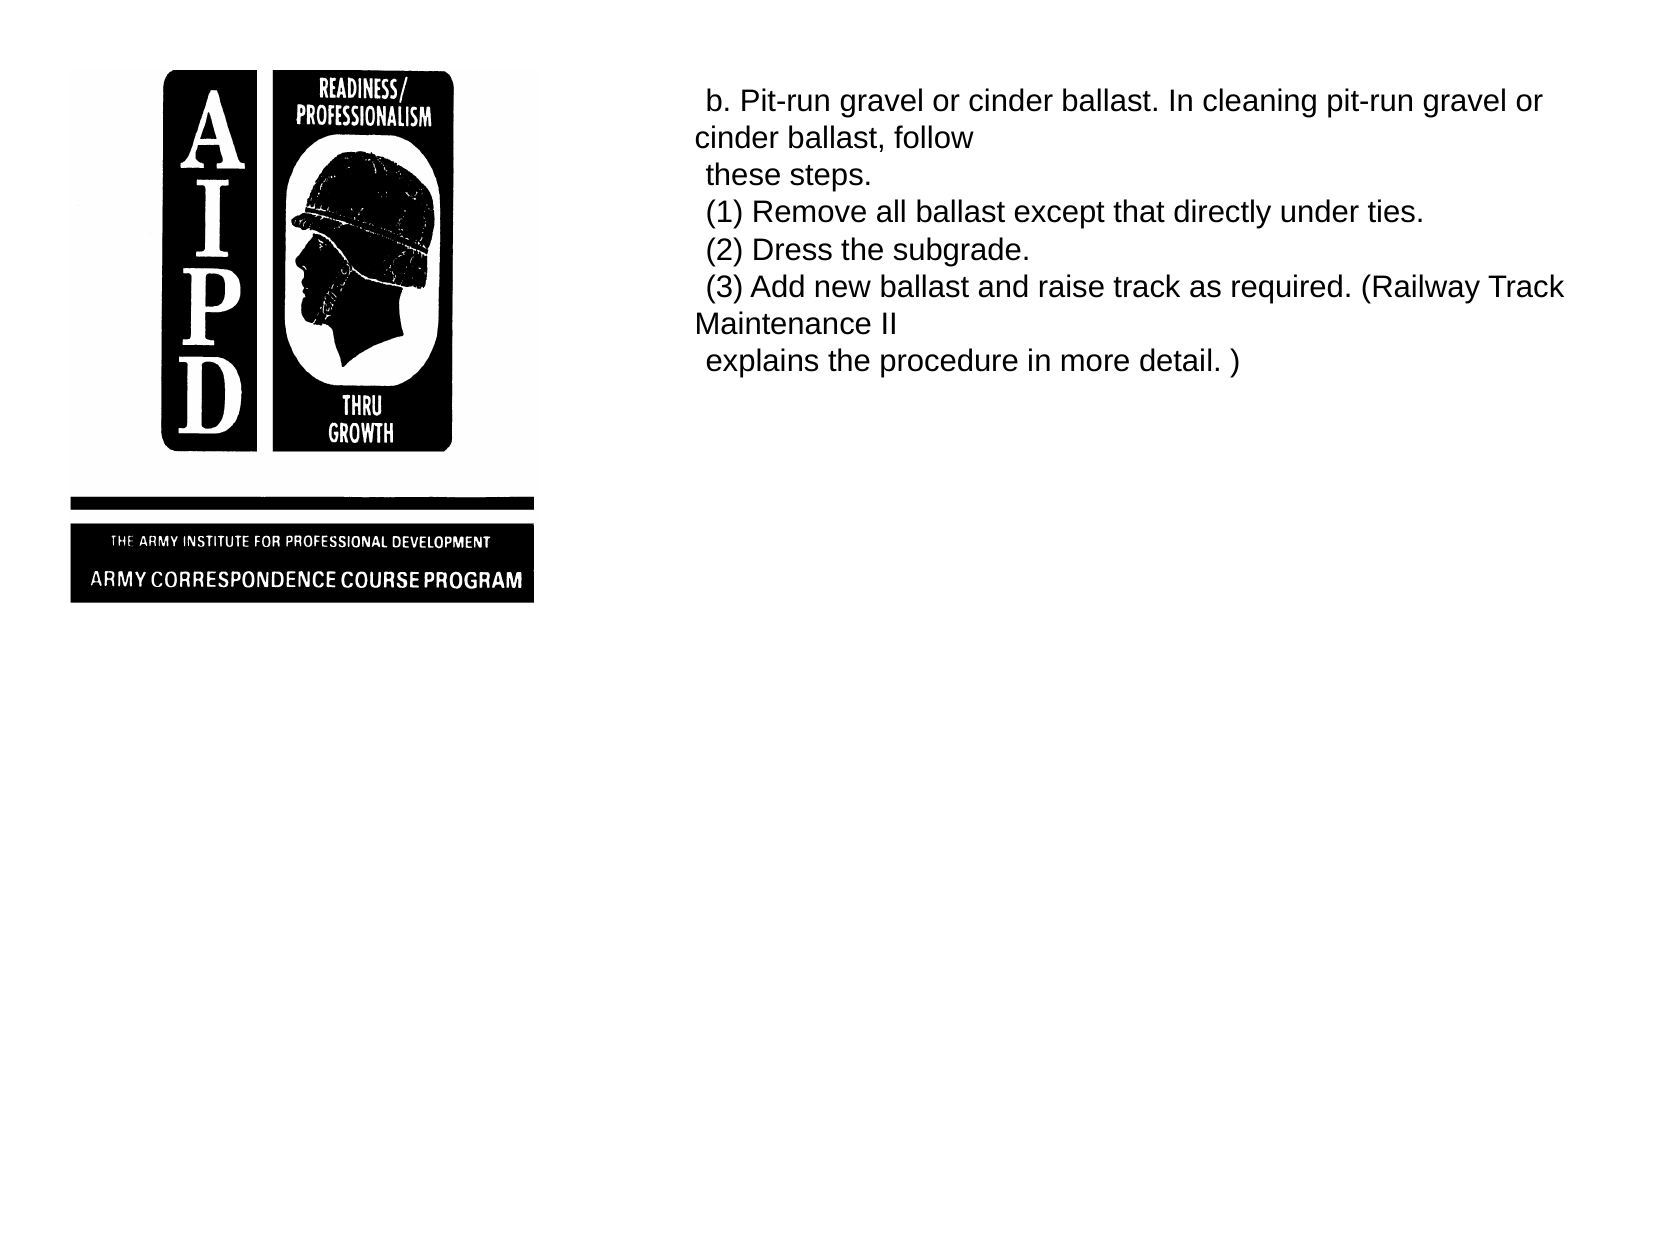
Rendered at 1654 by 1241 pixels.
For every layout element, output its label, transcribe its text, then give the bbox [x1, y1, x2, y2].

text_box b. Pit-run gravel or cinder ballast. In cleaning pit-run gravel or cinder ballast, follow these steps. (1) Remove all ballast except that directly under ties. (2) Dress the subgrade. (3) Add new ballast and raise track as required. (Railway Track Maintenance II explains the procedure in more detail. ) [679, 72, 1599, 386]
picture [68, 68, 538, 607]
